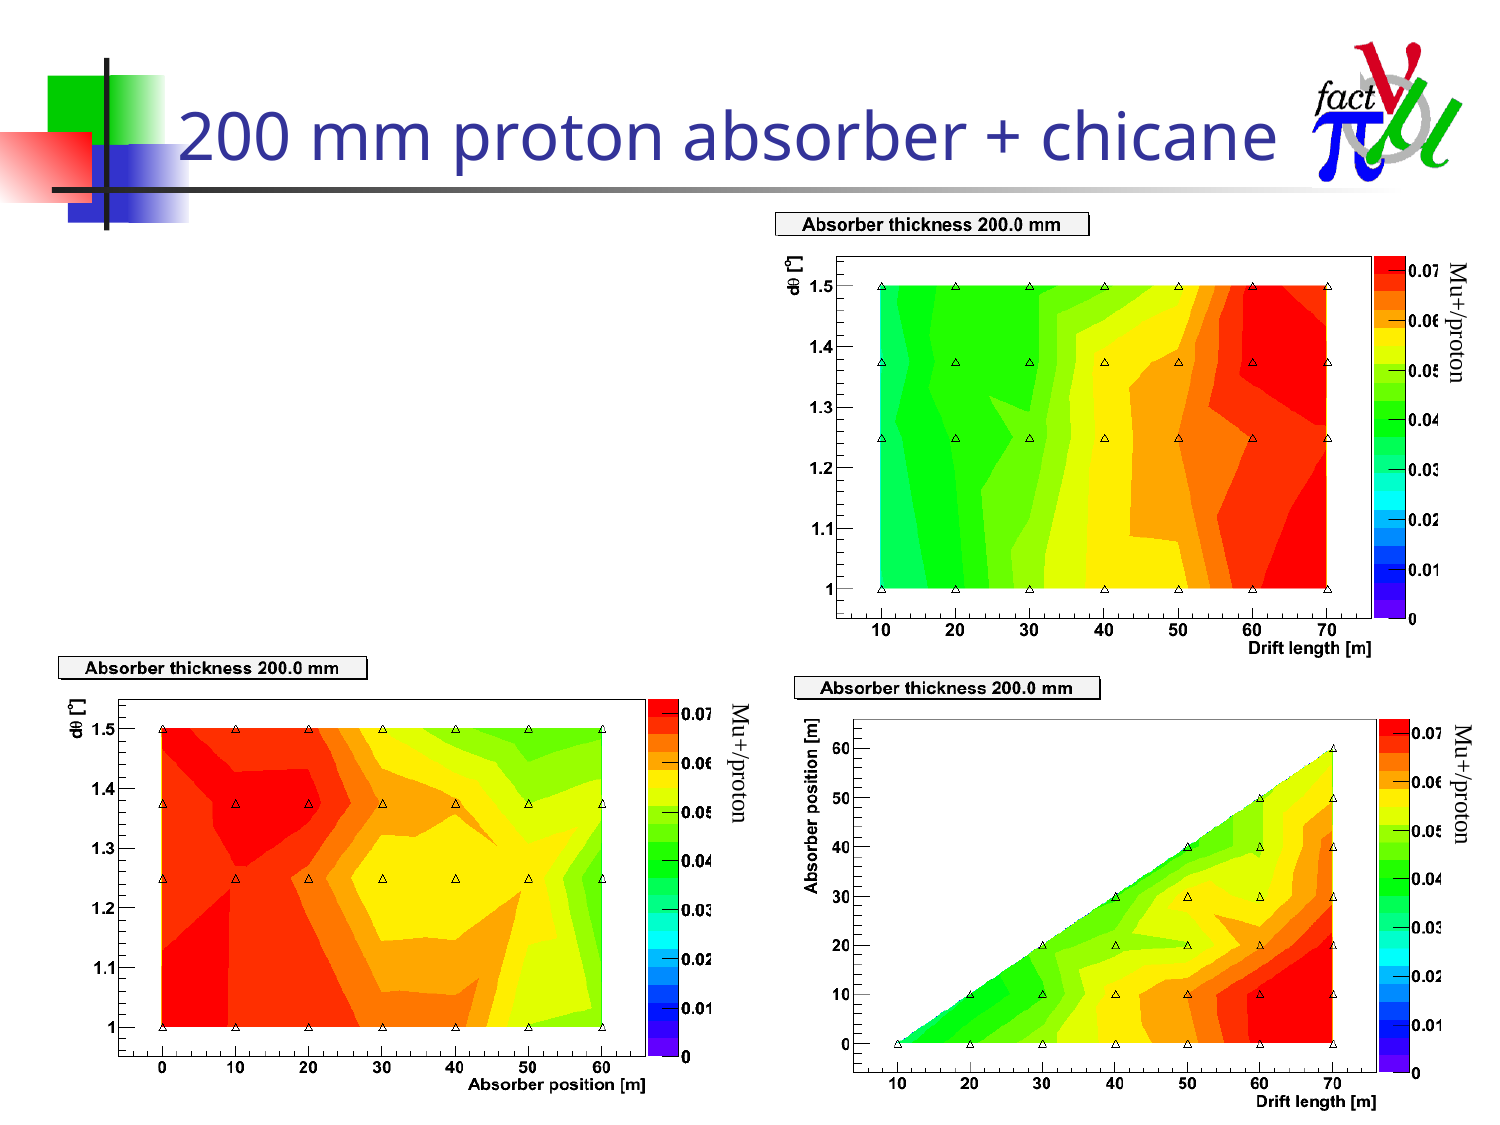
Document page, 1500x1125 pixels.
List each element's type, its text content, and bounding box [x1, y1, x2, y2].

text_box Mu+/proton [719, 688, 763, 840]
picture [1441, 41, 1463, 188]
text_box Mu+/proton [1442, 709, 1486, 861]
picture [52, 654, 711, 1101]
picture [769, 210, 1438, 664]
title 200 mm proton absorber + chicane [162, 0, 1441, 188]
picture [788, 674, 1441, 1117]
text_box Mu+/proton [1437, 247, 1481, 399]
